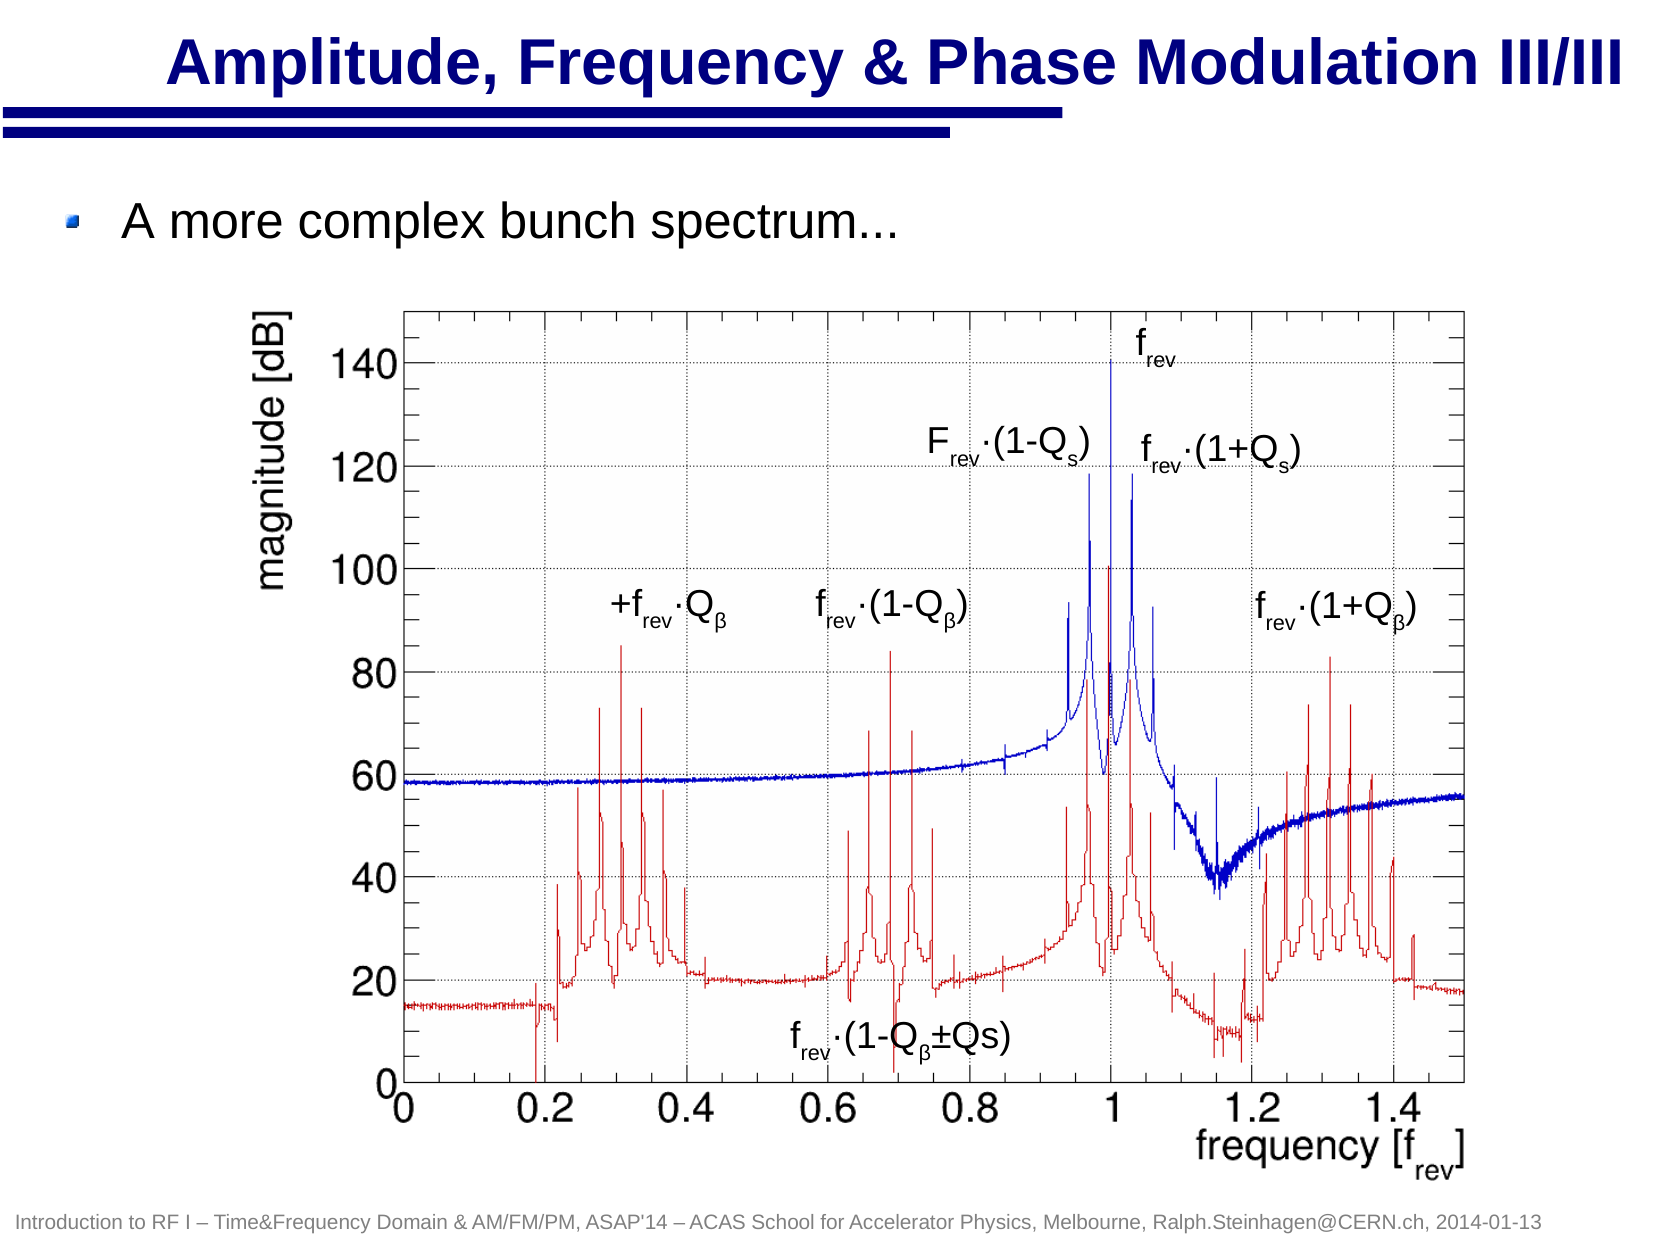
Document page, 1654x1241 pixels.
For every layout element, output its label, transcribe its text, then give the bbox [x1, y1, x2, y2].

text_box frev·(1-Qβ±Qs) [764, 1006, 1025, 1073]
text_box frev·(1+Qs) [1126, 419, 1315, 486]
title Amplitude, Frequency & Phase Modulation III/III [165, 0, 1631, 124]
text_box frev·(1+Qβ) [1229, 576, 1431, 643]
list A more complex bunch spectrum... [65, 192, 1628, 1205]
text_box +frev·Qβ [595, 574, 740, 641]
text_box Frev·(1-Qs) [911, 412, 1104, 479]
text_box frev·(1-Qβ) [790, 574, 982, 641]
picture [241, 294, 1600, 1190]
text_box frev [1120, 313, 1192, 380]
